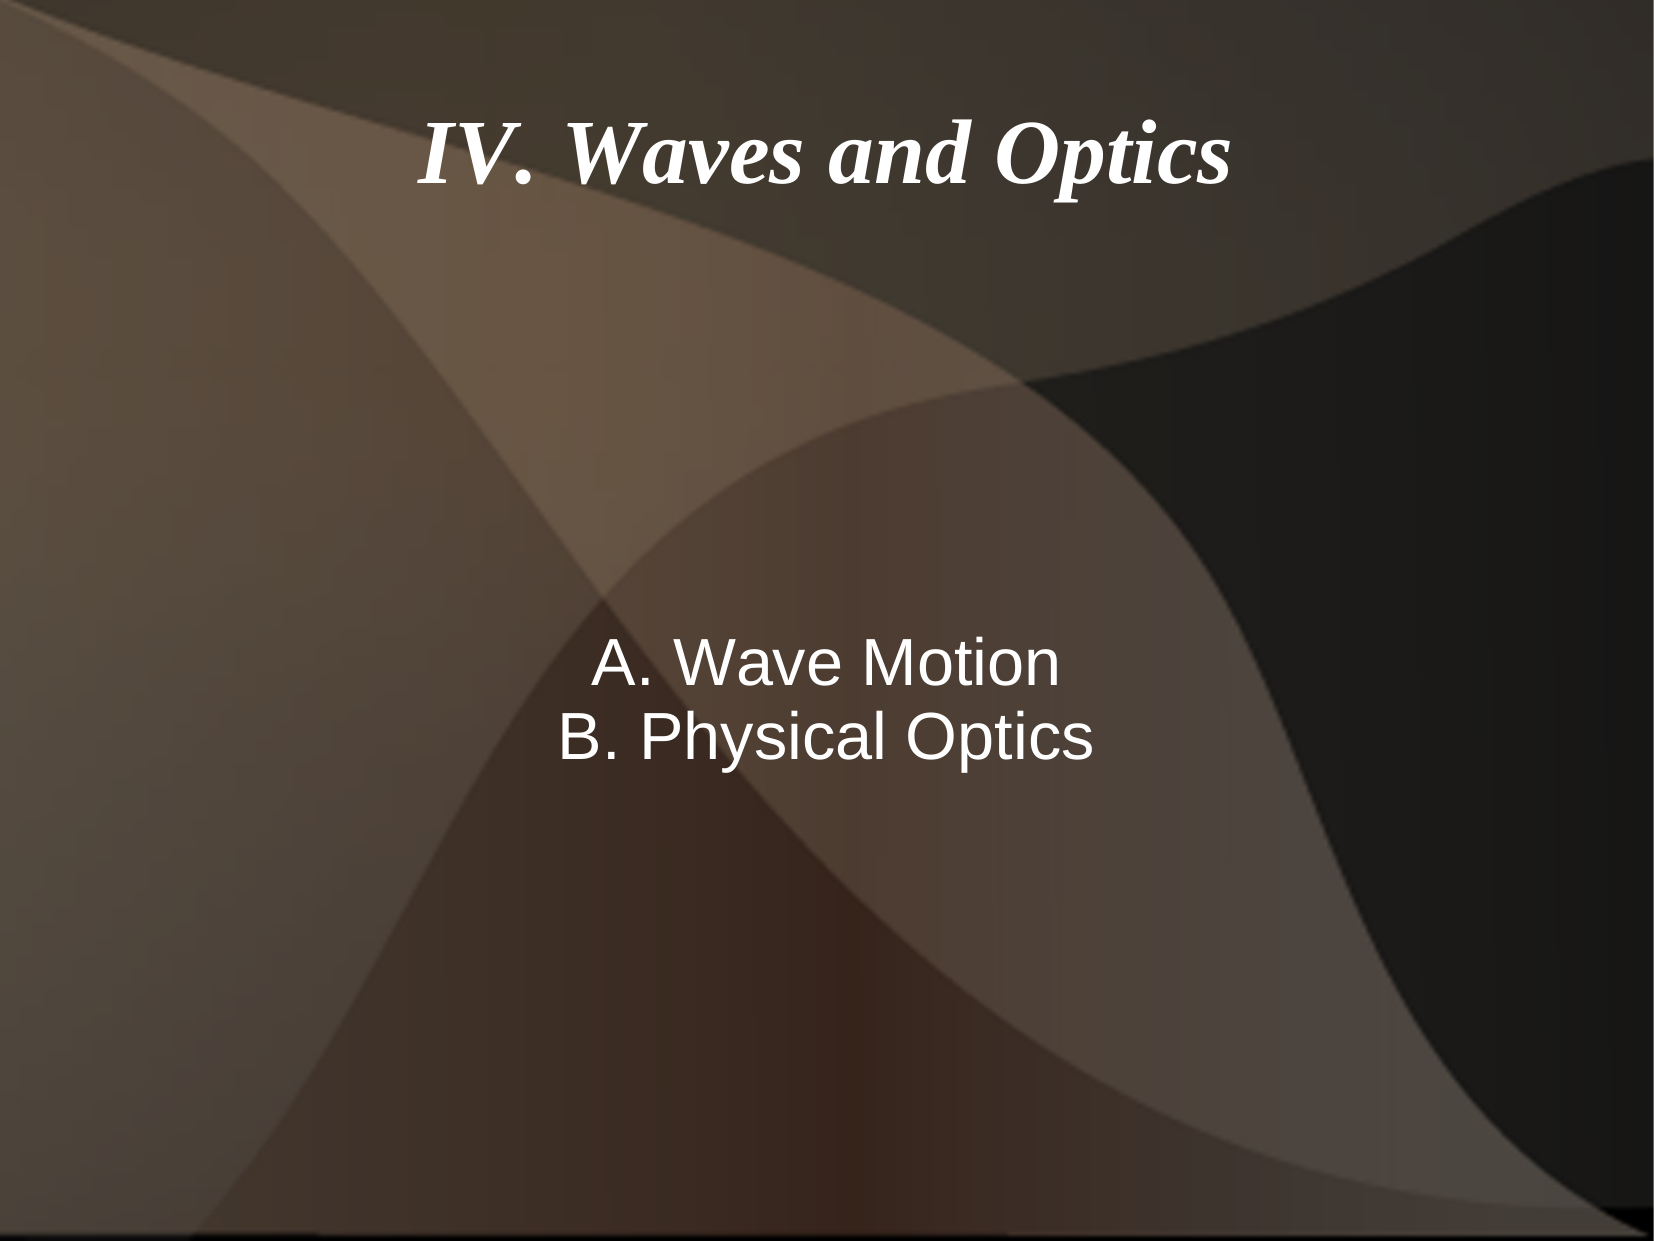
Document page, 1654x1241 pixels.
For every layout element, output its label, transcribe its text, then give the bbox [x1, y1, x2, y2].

title IV. Waves and Optics [82, 49, 1571, 257]
subtitle A. Wave Motion B. Physical Optics [82, 290, 1571, 1109]
picture [0, 0, 1654, 1241]
